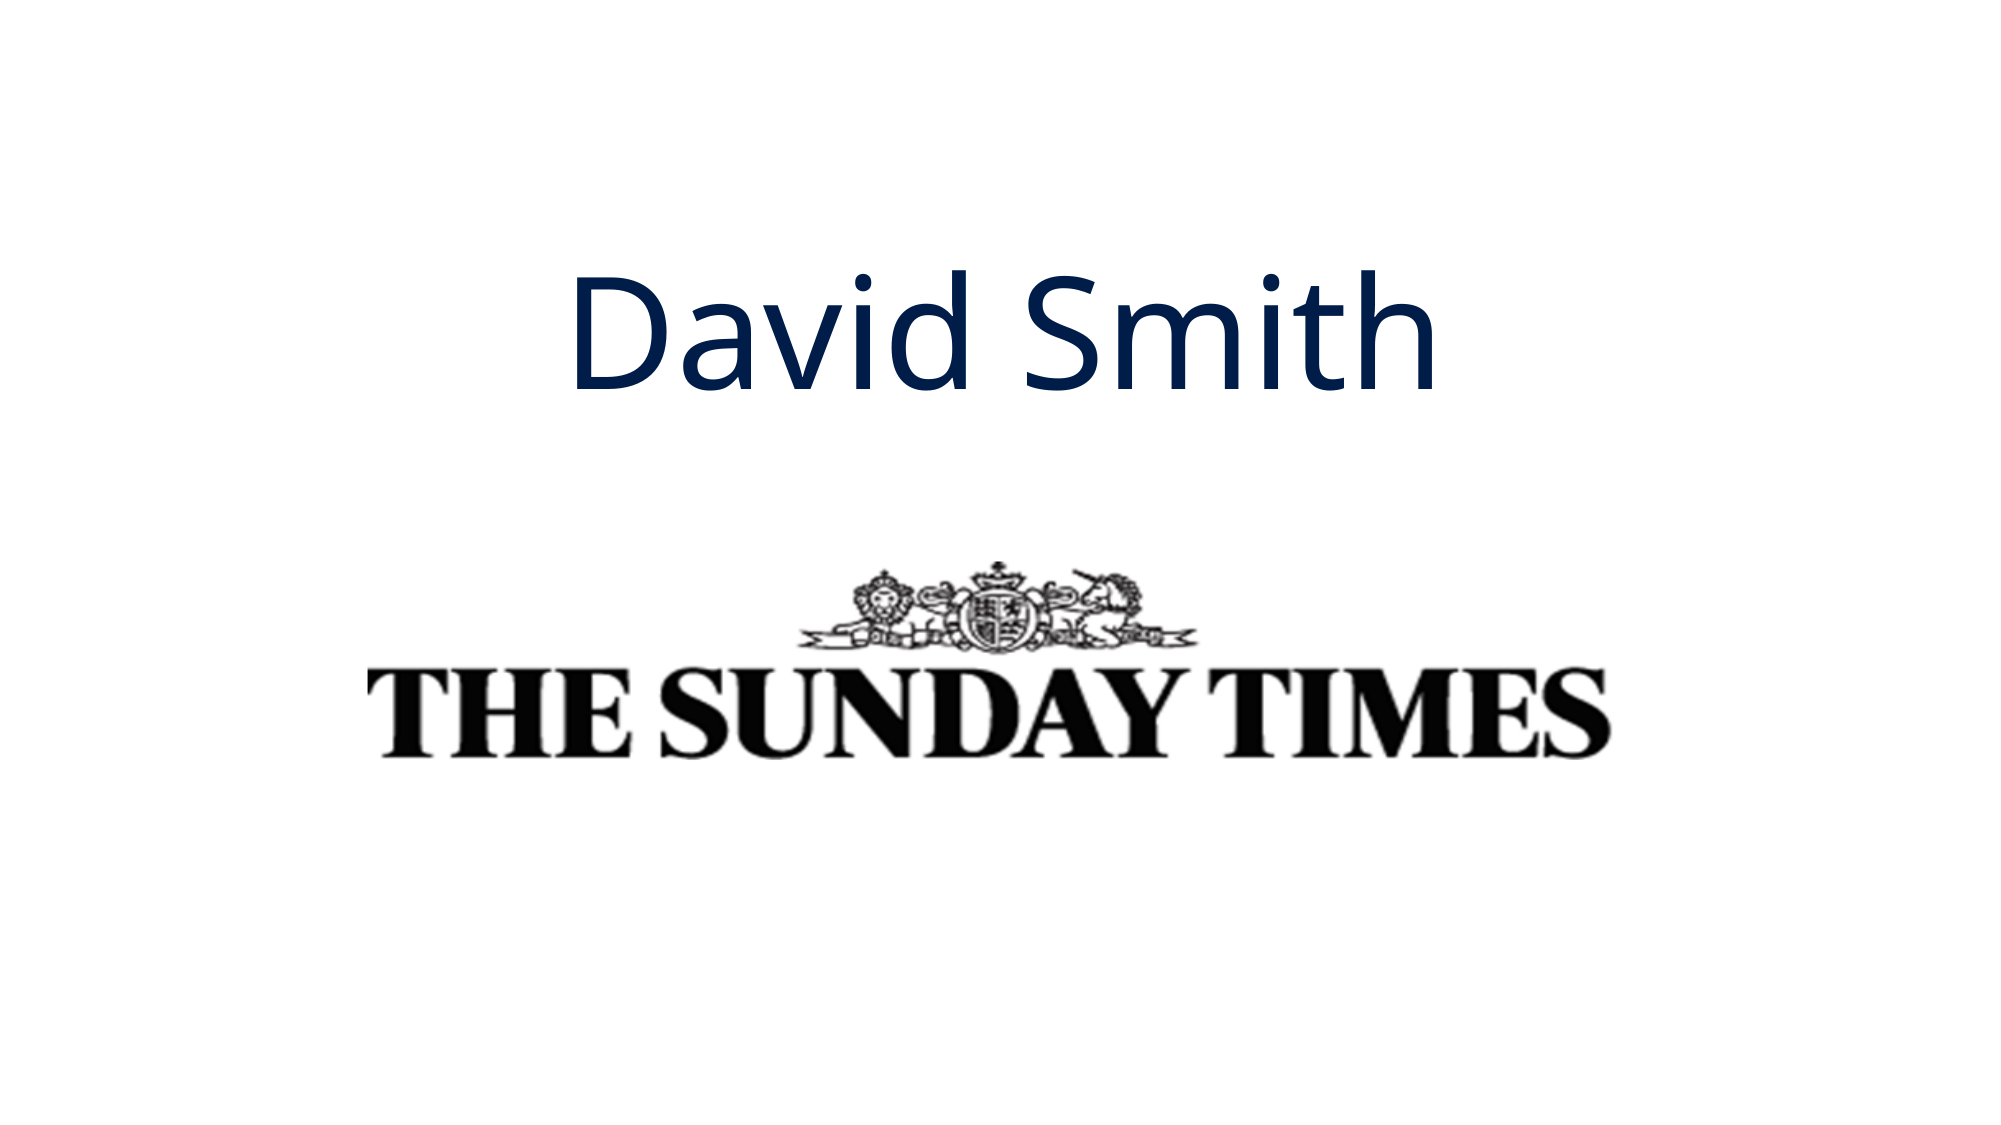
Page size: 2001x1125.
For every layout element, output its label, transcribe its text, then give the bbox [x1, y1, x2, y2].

picture [340, 556, 1642, 770]
text_box David Smith [501, 226, 1506, 550]
